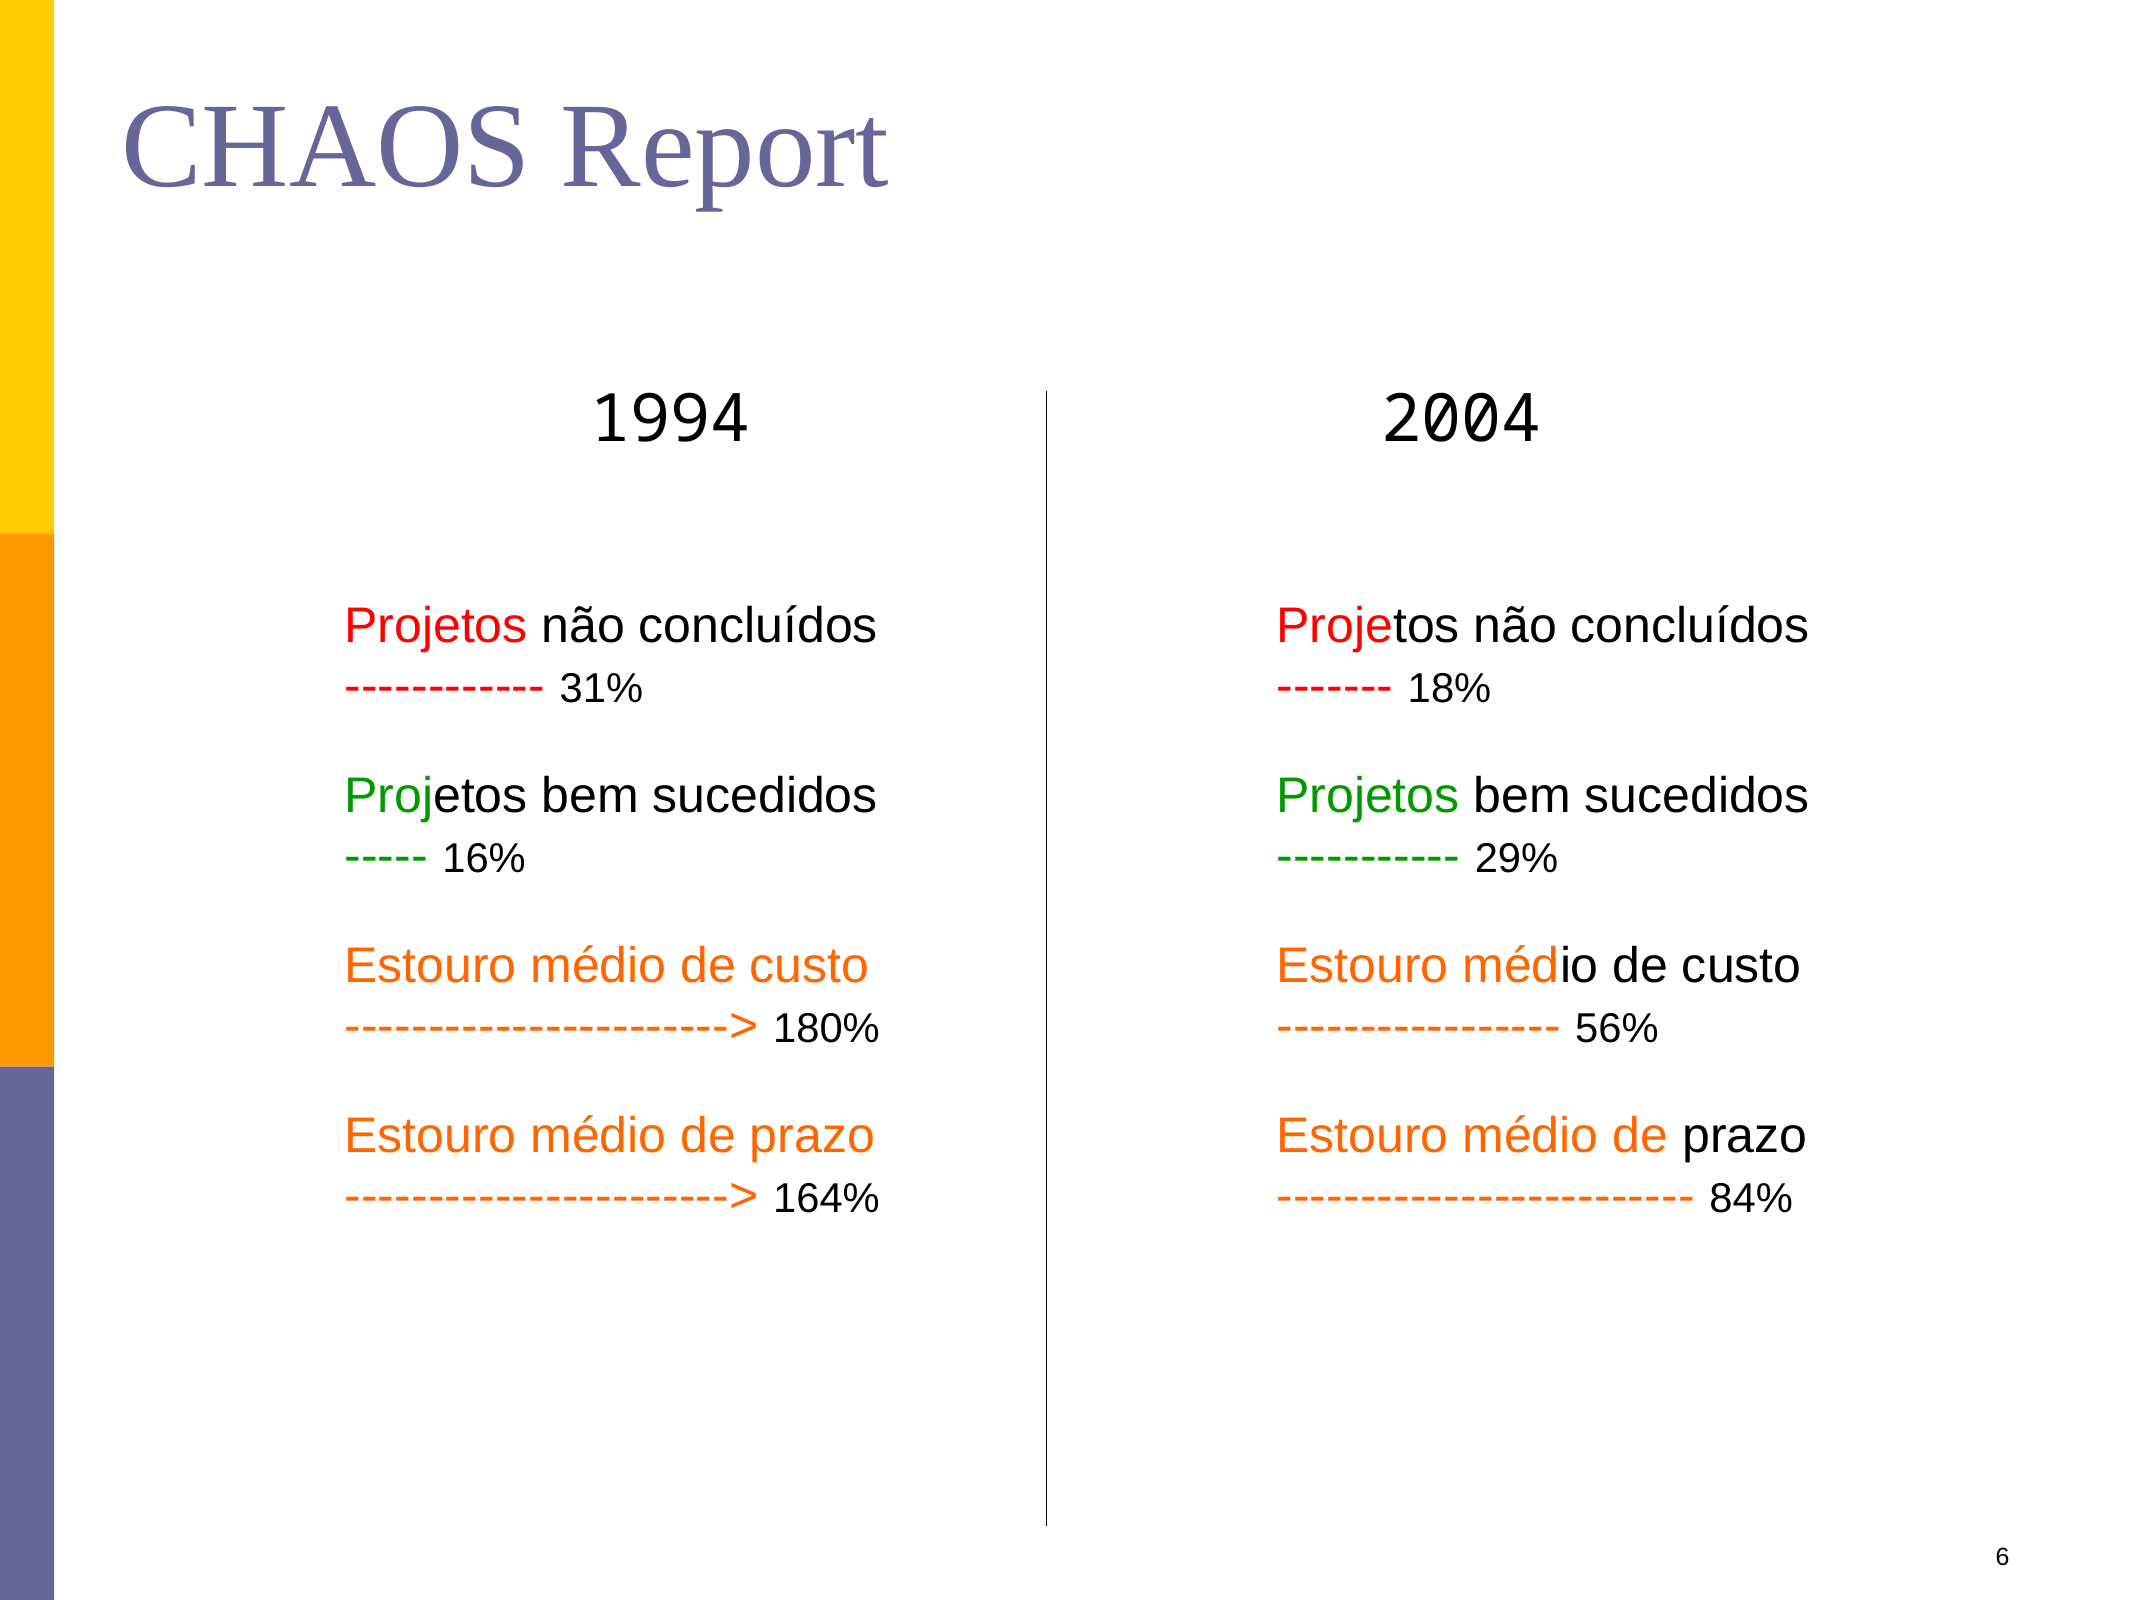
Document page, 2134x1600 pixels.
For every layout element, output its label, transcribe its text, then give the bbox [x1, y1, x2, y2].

title CHAOS Report [106, 12, 2027, 280]
text_box Projetos não concluídos ------- 18% Projetos bem sucedidos ----------- 29% Estouro médio de custo ----------------- 56% Estouro médio de prazo ------------------------- 84% [1261, 584, 1825, 1231]
text_box Projetos não concluídos ------------ 31% Projetos bem sucedidos ----- 16% Estouro médio de custo -----------------------> 180% Estouro médio de prazo -----------------------> 164% [329, 584, 895, 1231]
text_box 1994 [576, 366, 766, 463]
text_box 2004 [1366, 366, 1557, 463]
text_box [0, 0, 55, 1600]
